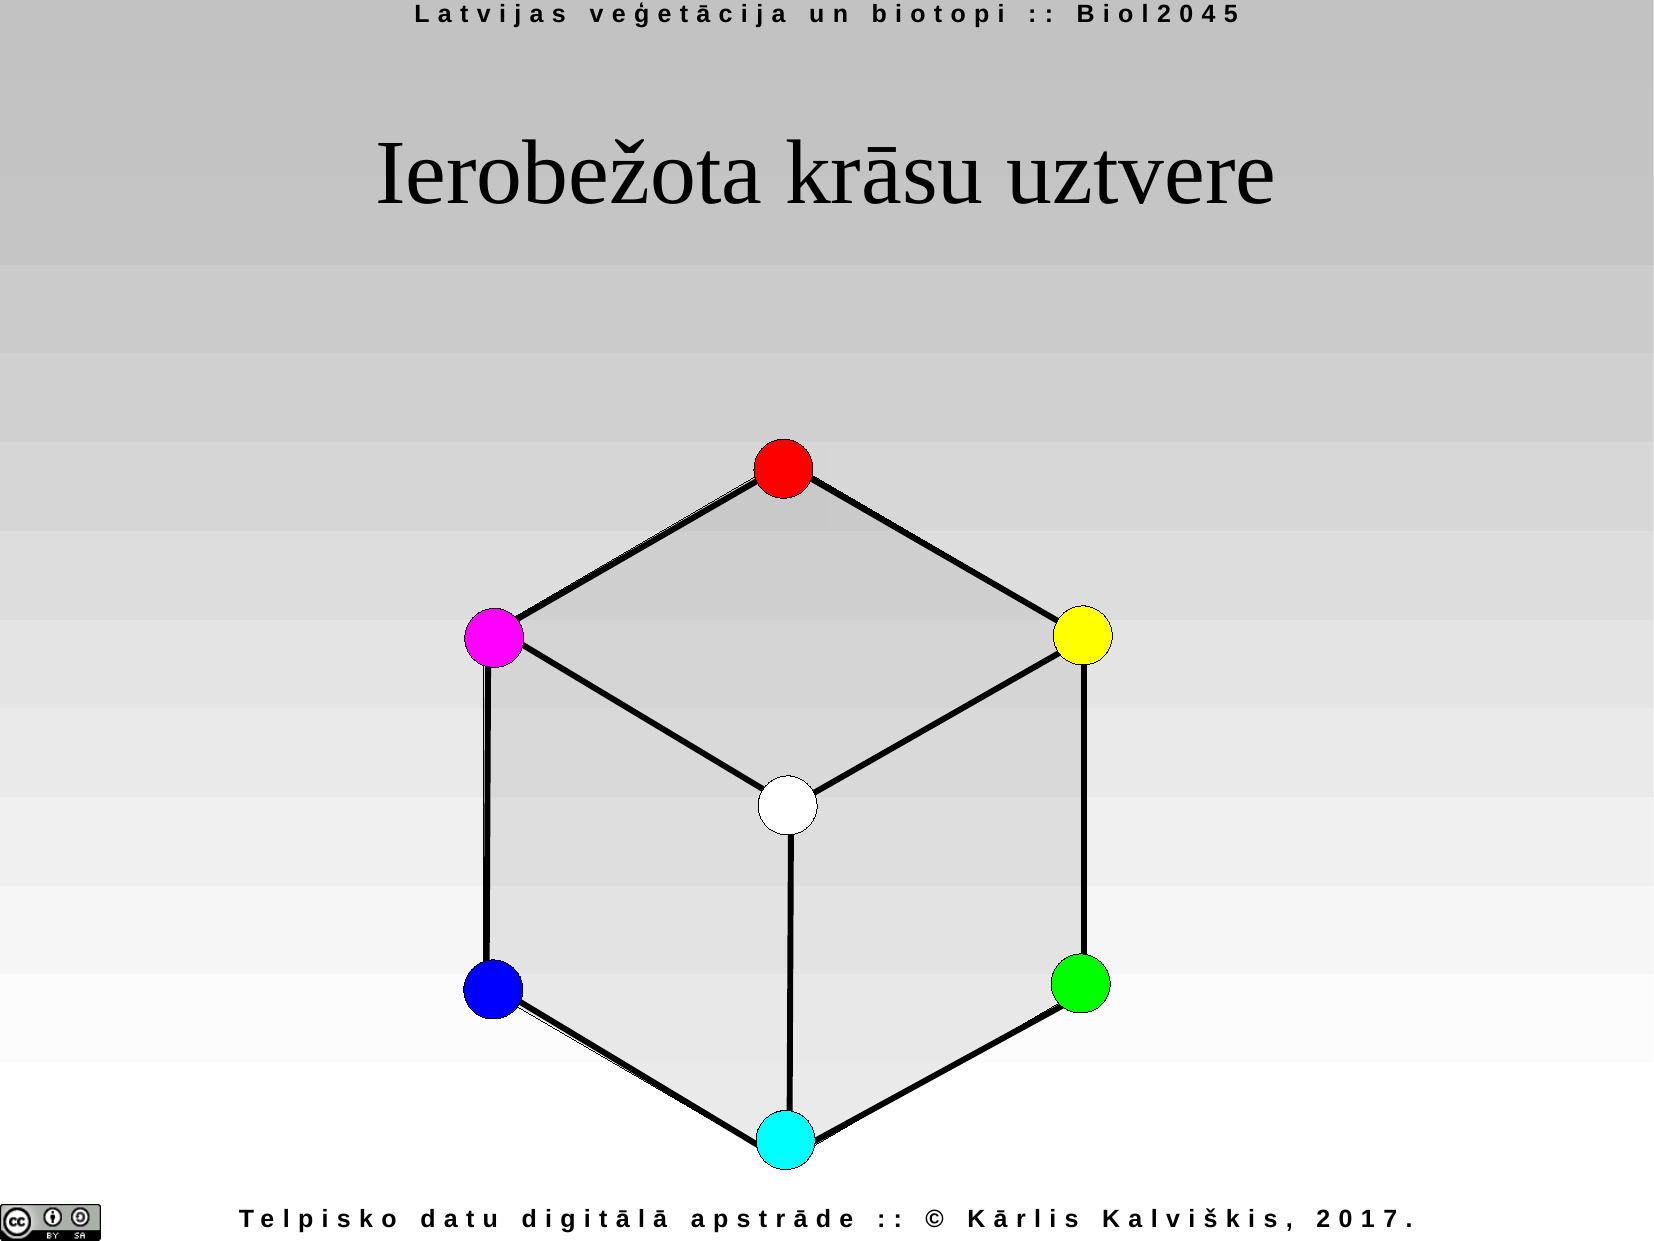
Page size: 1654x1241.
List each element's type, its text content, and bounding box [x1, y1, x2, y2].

title Ierobežota krāsu uztvere [29, 49, 1625, 296]
picture [0, 0, 1654, 1241]
text_box [463, 439, 1113, 1170]
